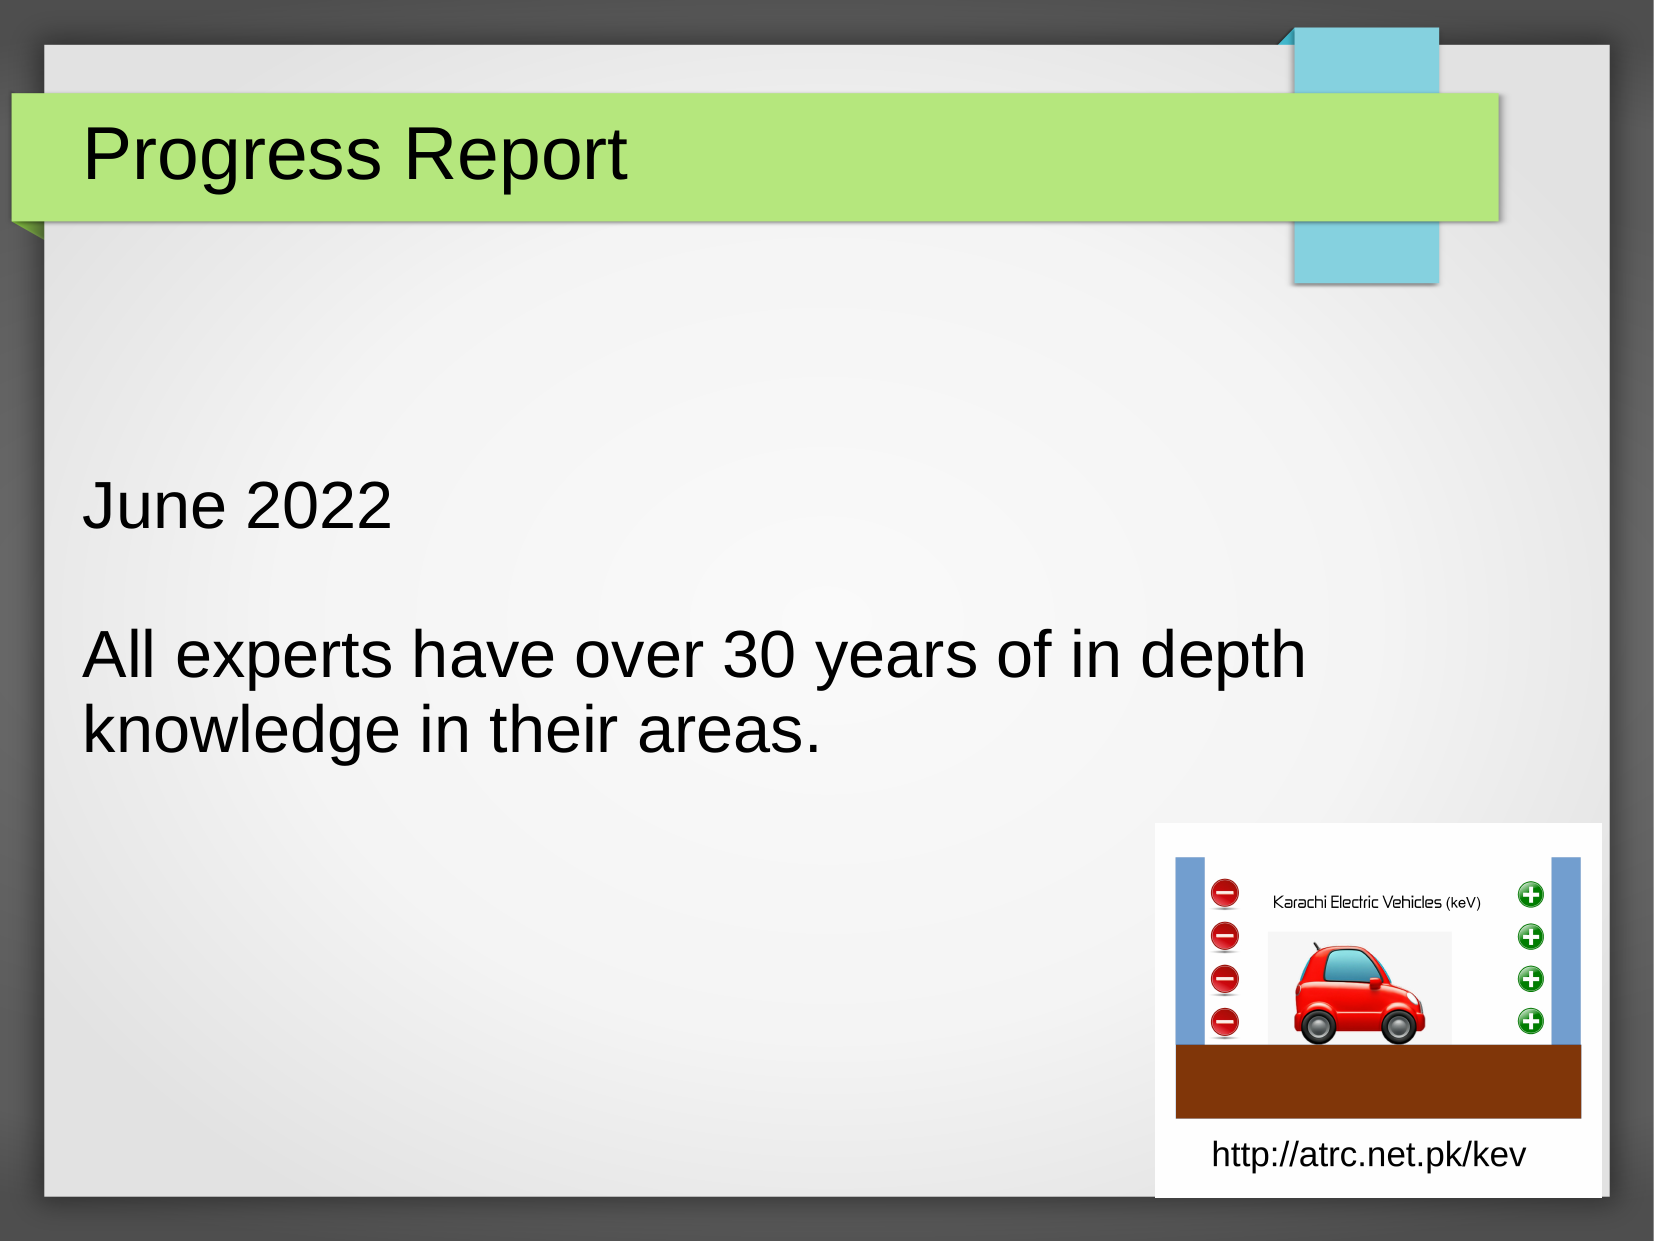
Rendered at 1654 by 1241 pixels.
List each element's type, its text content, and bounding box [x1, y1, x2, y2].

subtitle June 2022 All experts have over 30 years of in depth knowledge in their areas. [82, 295, 1571, 1015]
title Progress Report [82, 94, 1264, 213]
picture [0, 0, 1654, 1241]
